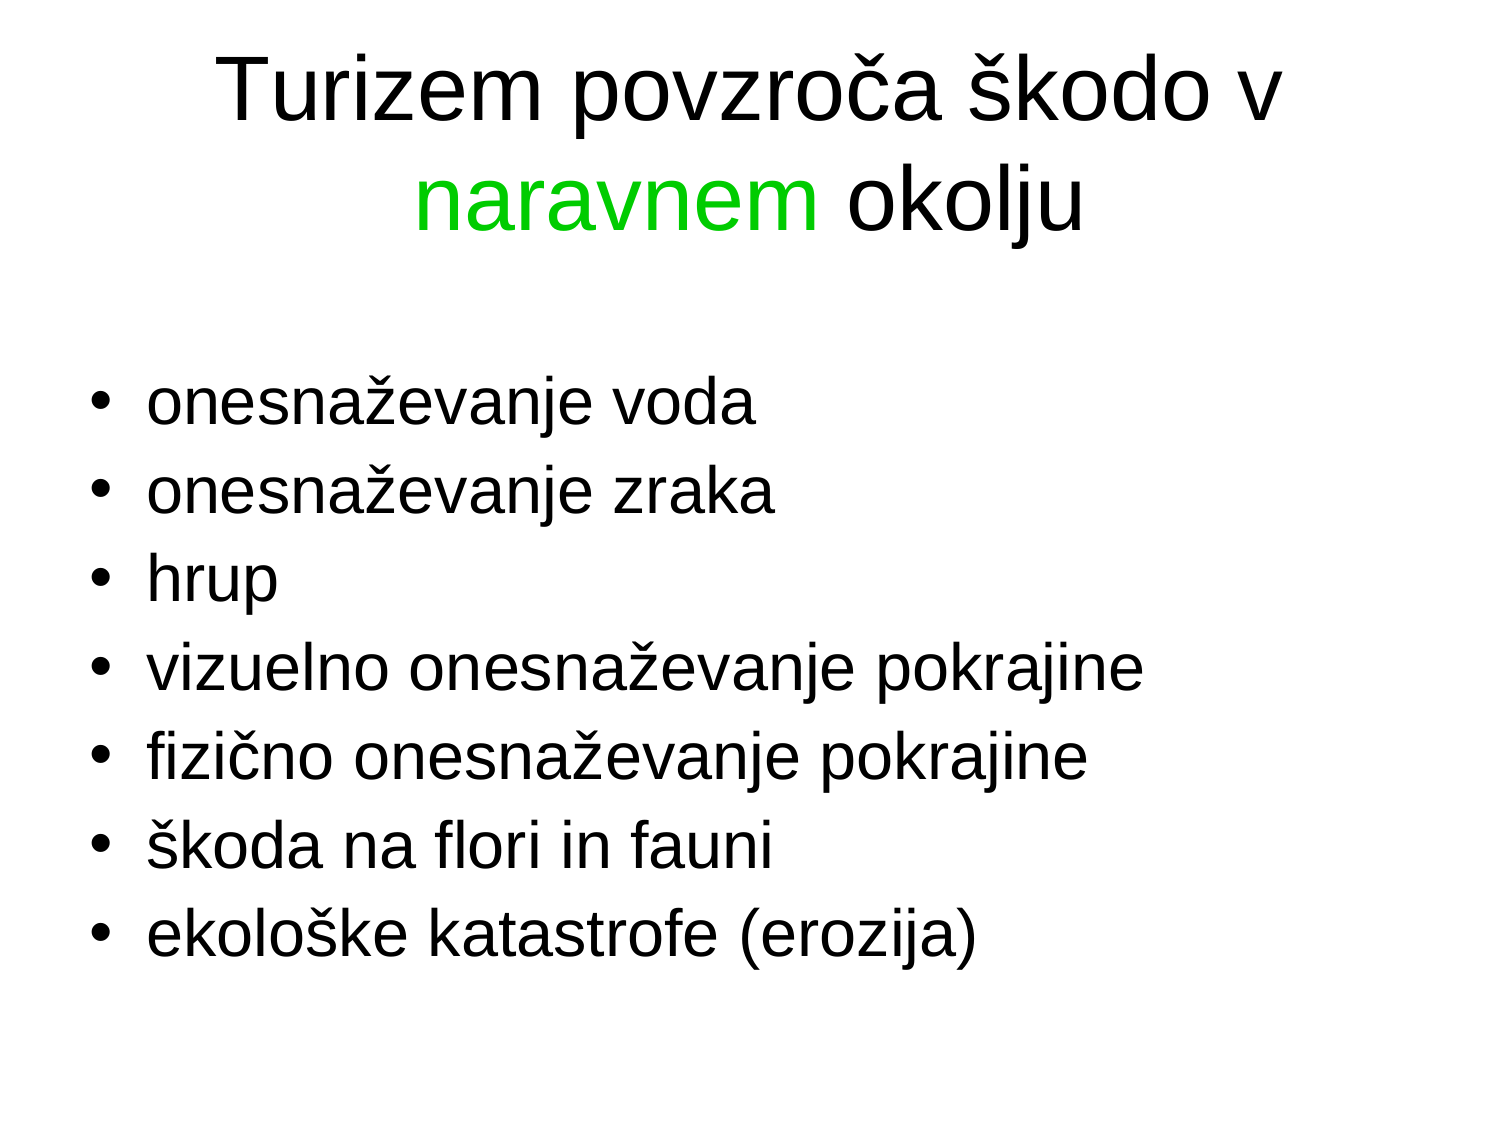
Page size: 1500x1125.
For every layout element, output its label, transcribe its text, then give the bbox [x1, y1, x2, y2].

title Turizem povzroča škodo v naravnem okolju [75, 21, 1426, 257]
list onesnaževanje voda onesnaževanje zraka hrup vizuelno onesnaževanje pokrajine fizično onesnaževanje pokrajine škoda na flori in fauni ekološke katastrofe (erozija) [75, 262, 1426, 1065]
